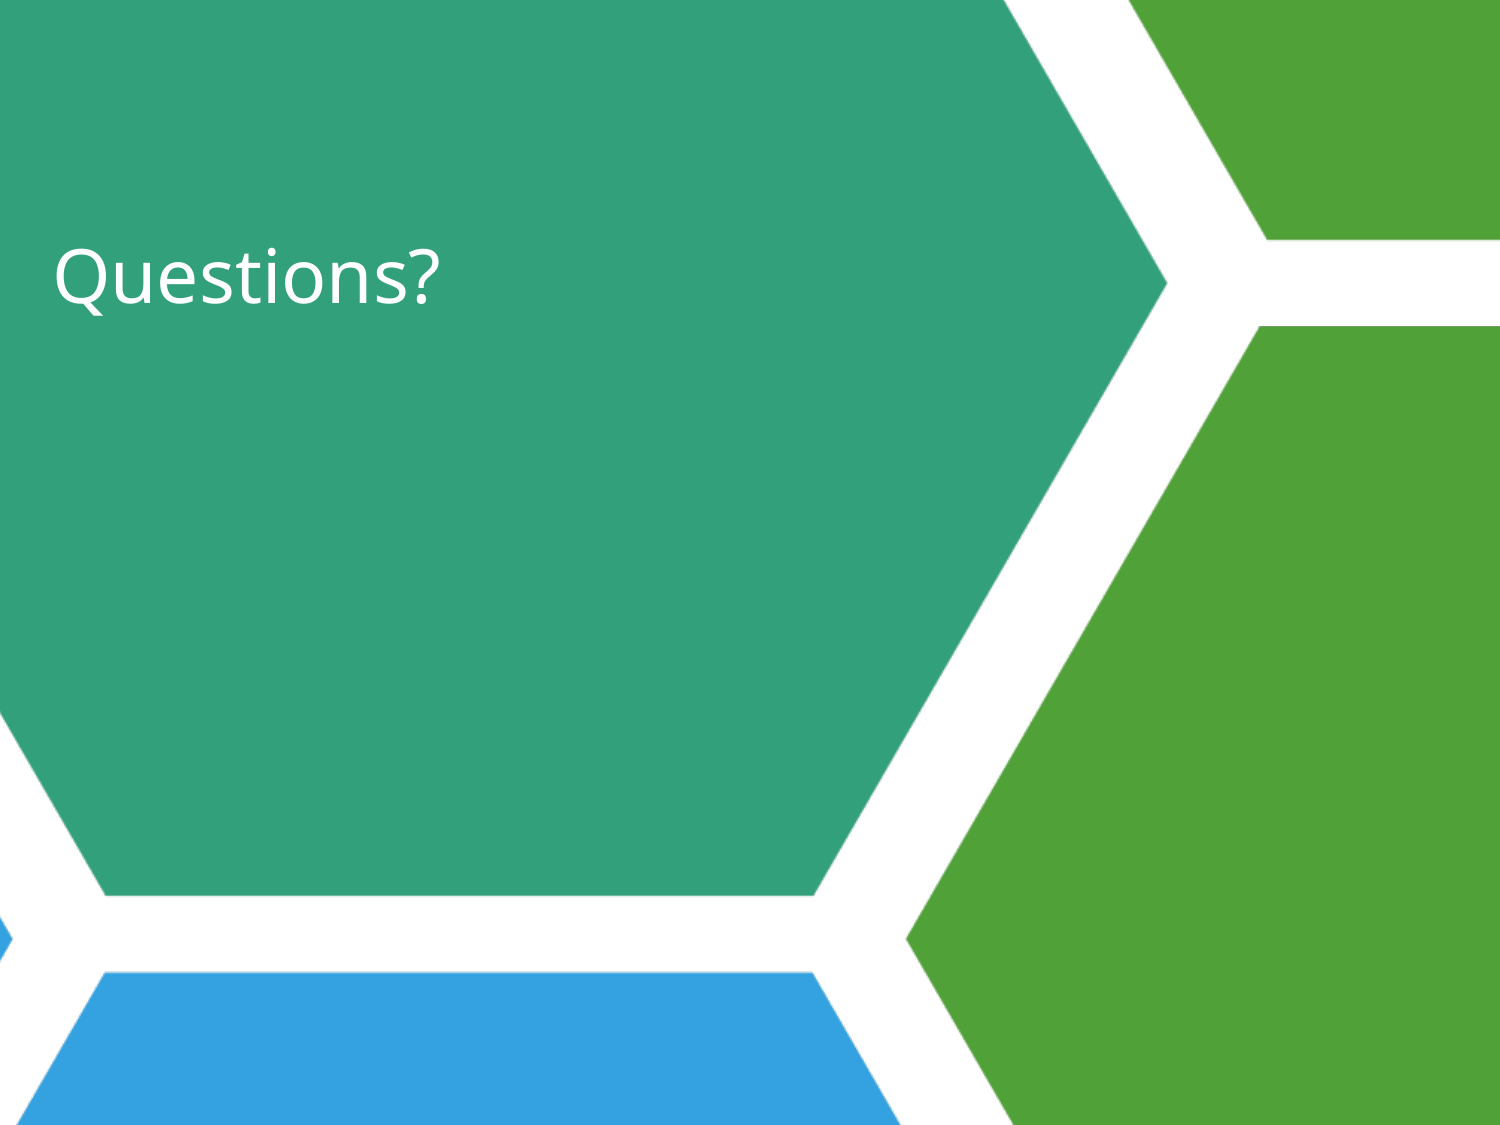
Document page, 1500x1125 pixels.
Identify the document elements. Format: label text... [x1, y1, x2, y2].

title Questions? [52, 147, 1099, 401]
picture [0, 0, 1500, 1125]
